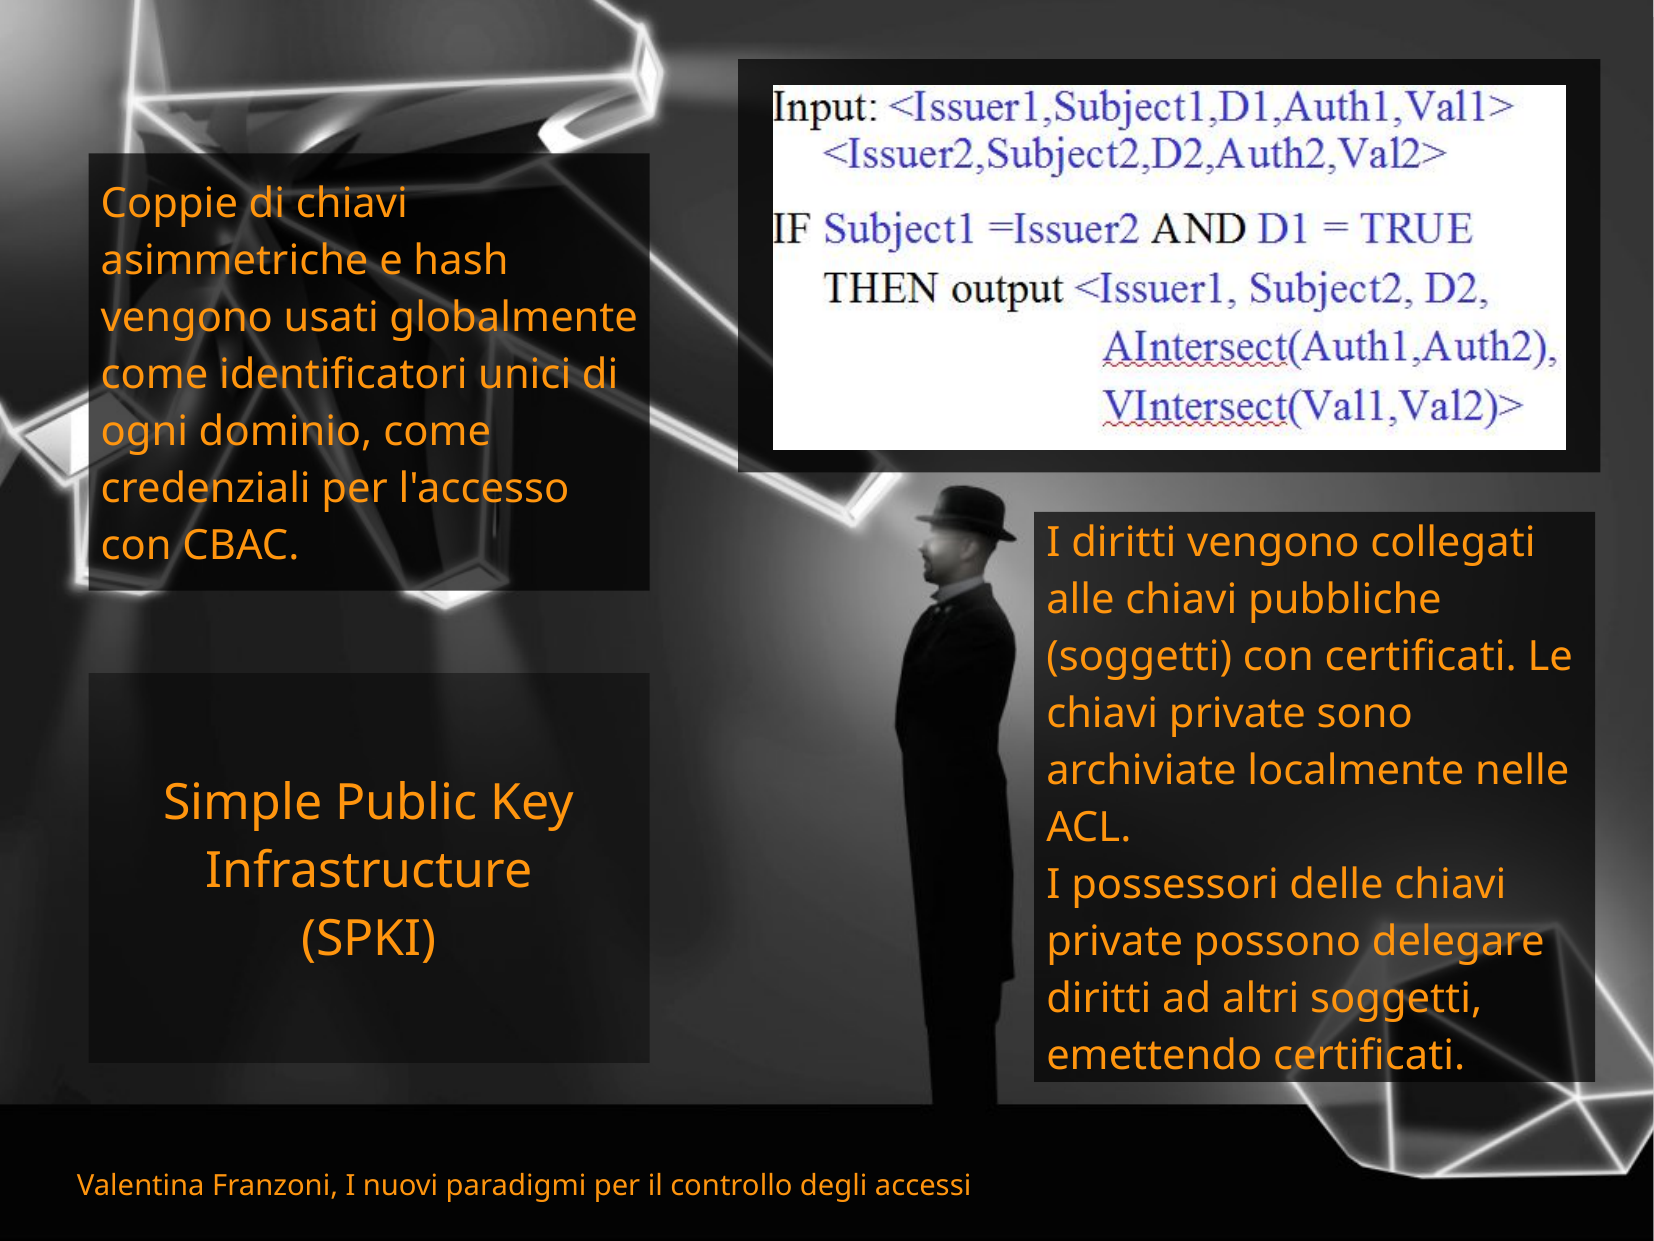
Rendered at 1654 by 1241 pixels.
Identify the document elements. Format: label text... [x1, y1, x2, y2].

title Coppie di chiavi asimmetriche e hash vengono usati globalmente come identificatori unici di ogni dominio, come credenziali per l'accesso con CBAC. [88, 153, 650, 591]
title I diritti vengono collegati alle chiavi pubbliche (soggetti) con certificati. Le chiavi private sono archiviate localmente nelle ACL. I possessori delle chiavi private possono delegare diritti ad altri soggetti, emettendo certificati. [1034, 531, 1596, 1063]
picture [0, 0, 1654, 1241]
title Simple Public Key Infrastructure (SPKI) [88, 673, 650, 1063]
title Valentina Franzoni, I nuovi paradigmi per il controllo degli accessi [76, 1139, 1465, 1229]
title [738, 59, 1601, 473]
